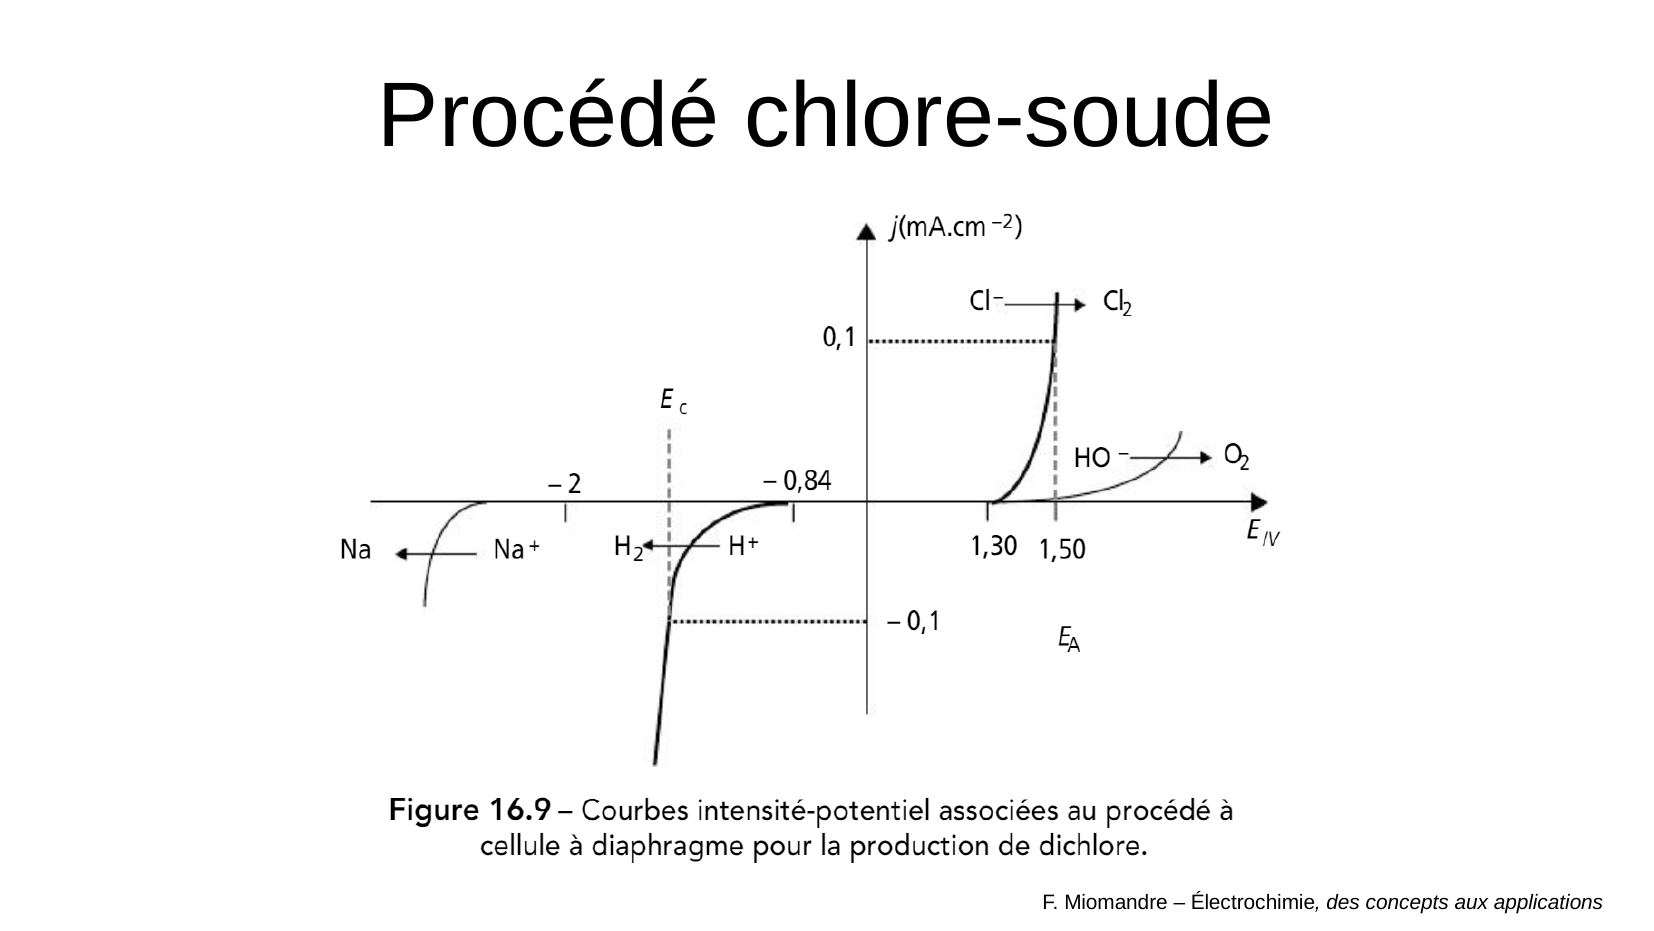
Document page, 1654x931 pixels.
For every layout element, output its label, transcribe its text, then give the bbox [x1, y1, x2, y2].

picture [283, 189, 1391, 898]
text_box F. Miomandre – Électrochimie, des concepts aux applications [1027, 883, 1654, 931]
title Procédé chlore-soude [82, 37, 1571, 193]
